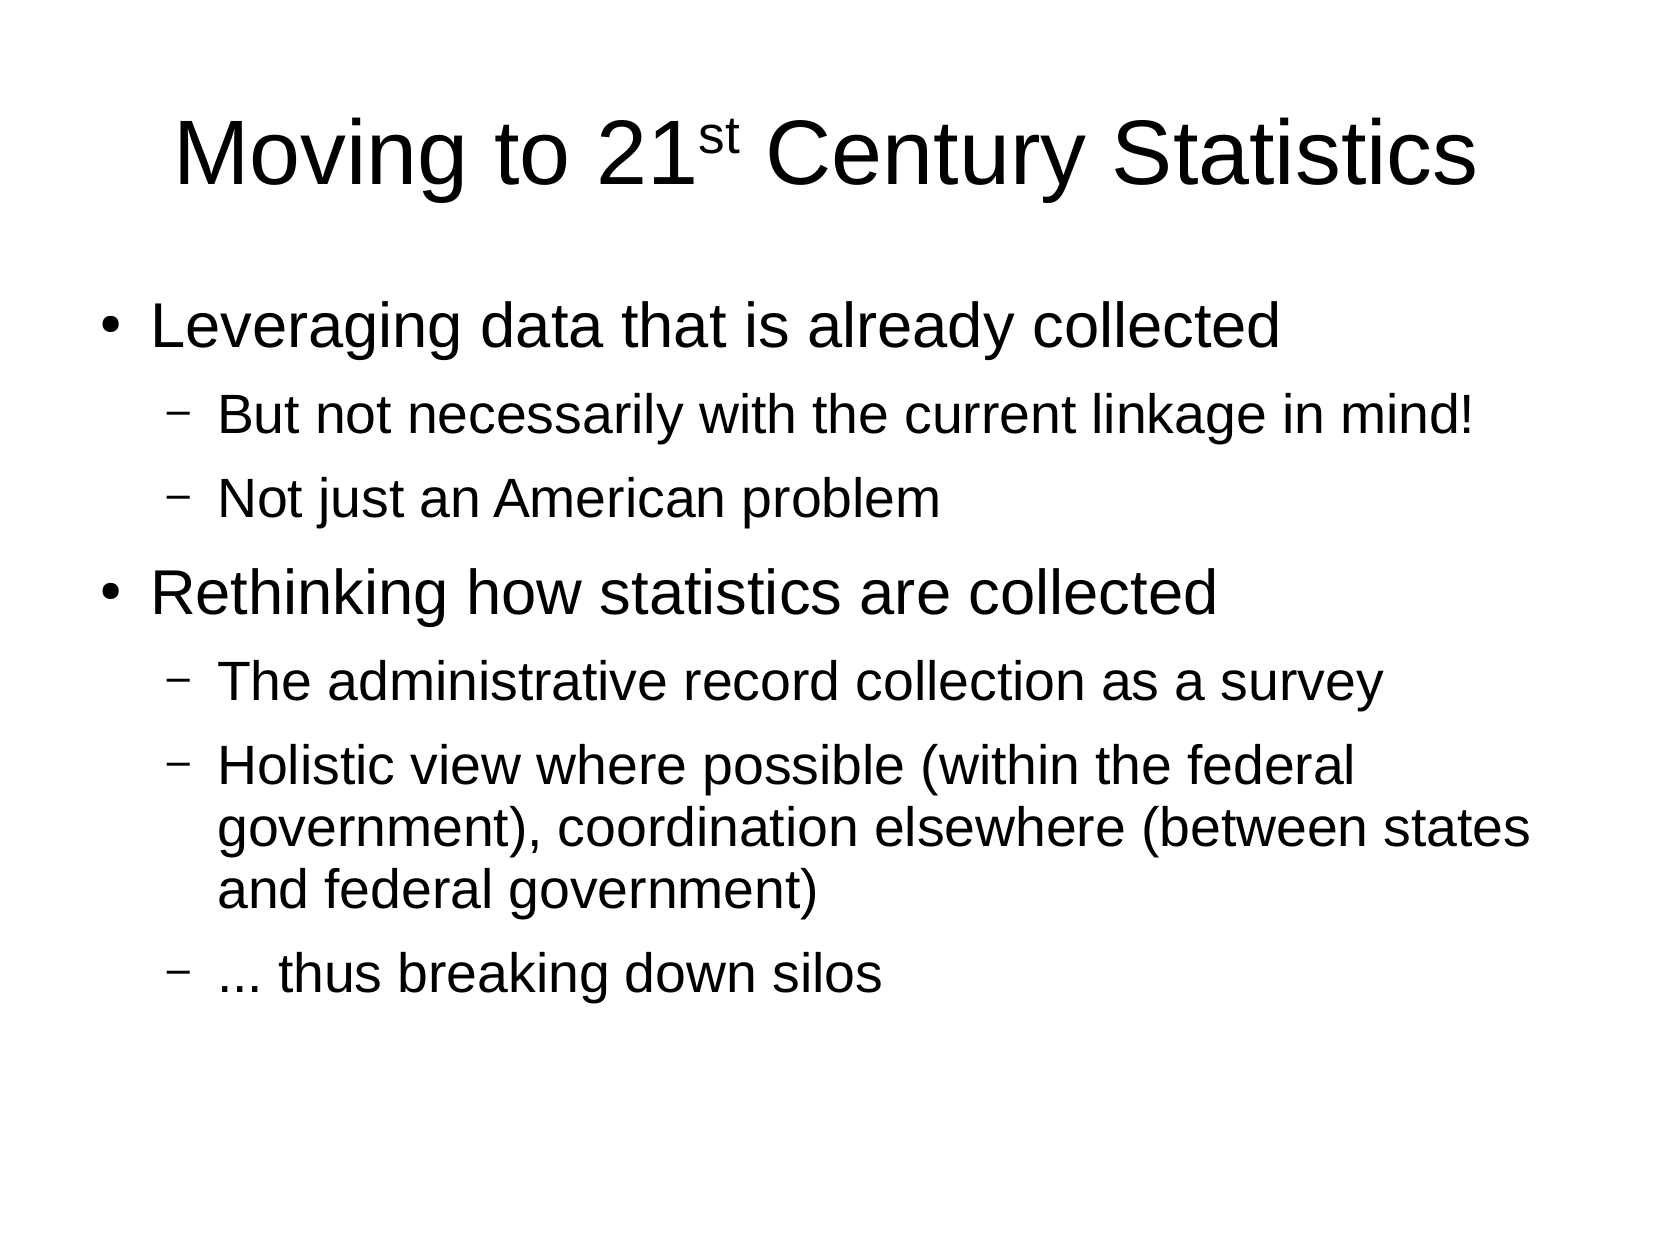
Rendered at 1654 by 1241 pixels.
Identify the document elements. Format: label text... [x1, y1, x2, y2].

list Leveraging data that is already collected But not necessarily with the current linkage in mind! Not just an American problem Rethinking how statistics are collected The administrative record collection as a survey Holistic view where possible (within the federal government), coordination elsewhere (between states and federal government) ... thus breaking down silos [82, 290, 1571, 1010]
title Moving to 21st Century Statistics [82, 49, 1571, 257]
